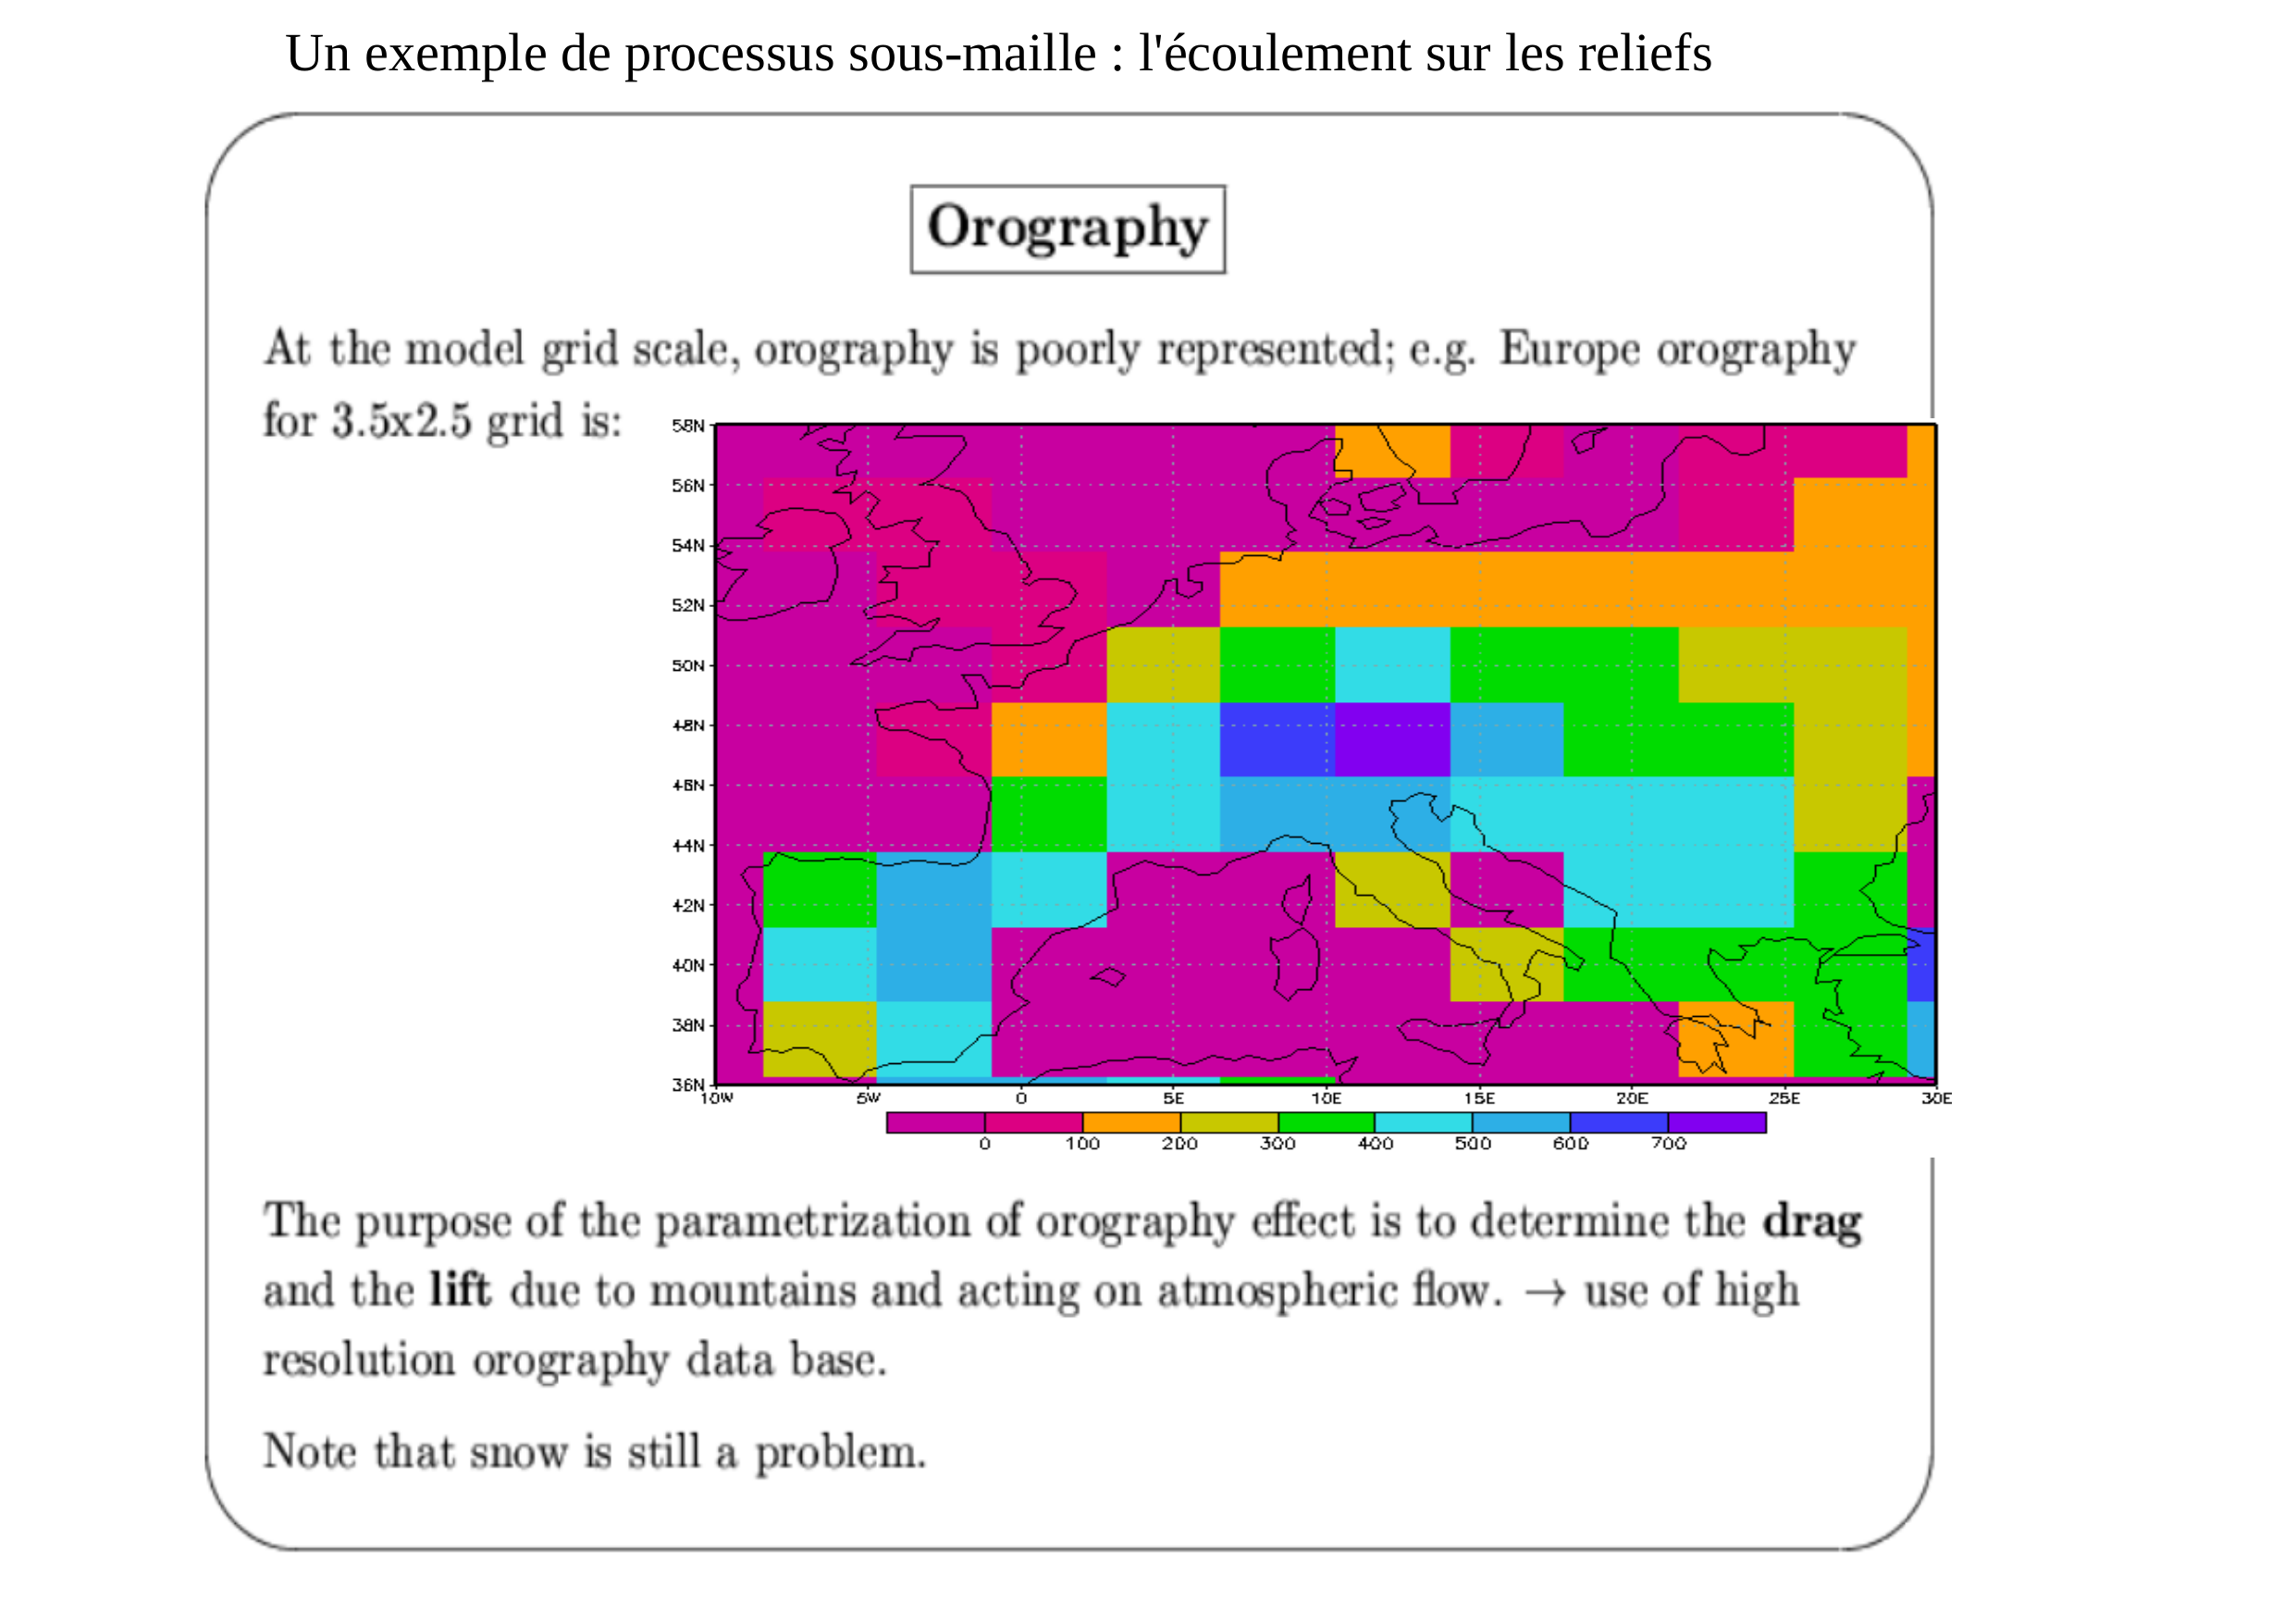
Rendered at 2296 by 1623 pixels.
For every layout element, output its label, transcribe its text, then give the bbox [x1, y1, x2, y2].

picture [26, 0, 2241, 1623]
text_box Un exemple de processus sous-maille : l'écoulement sur les reliefs [286, 19, 1714, 85]
